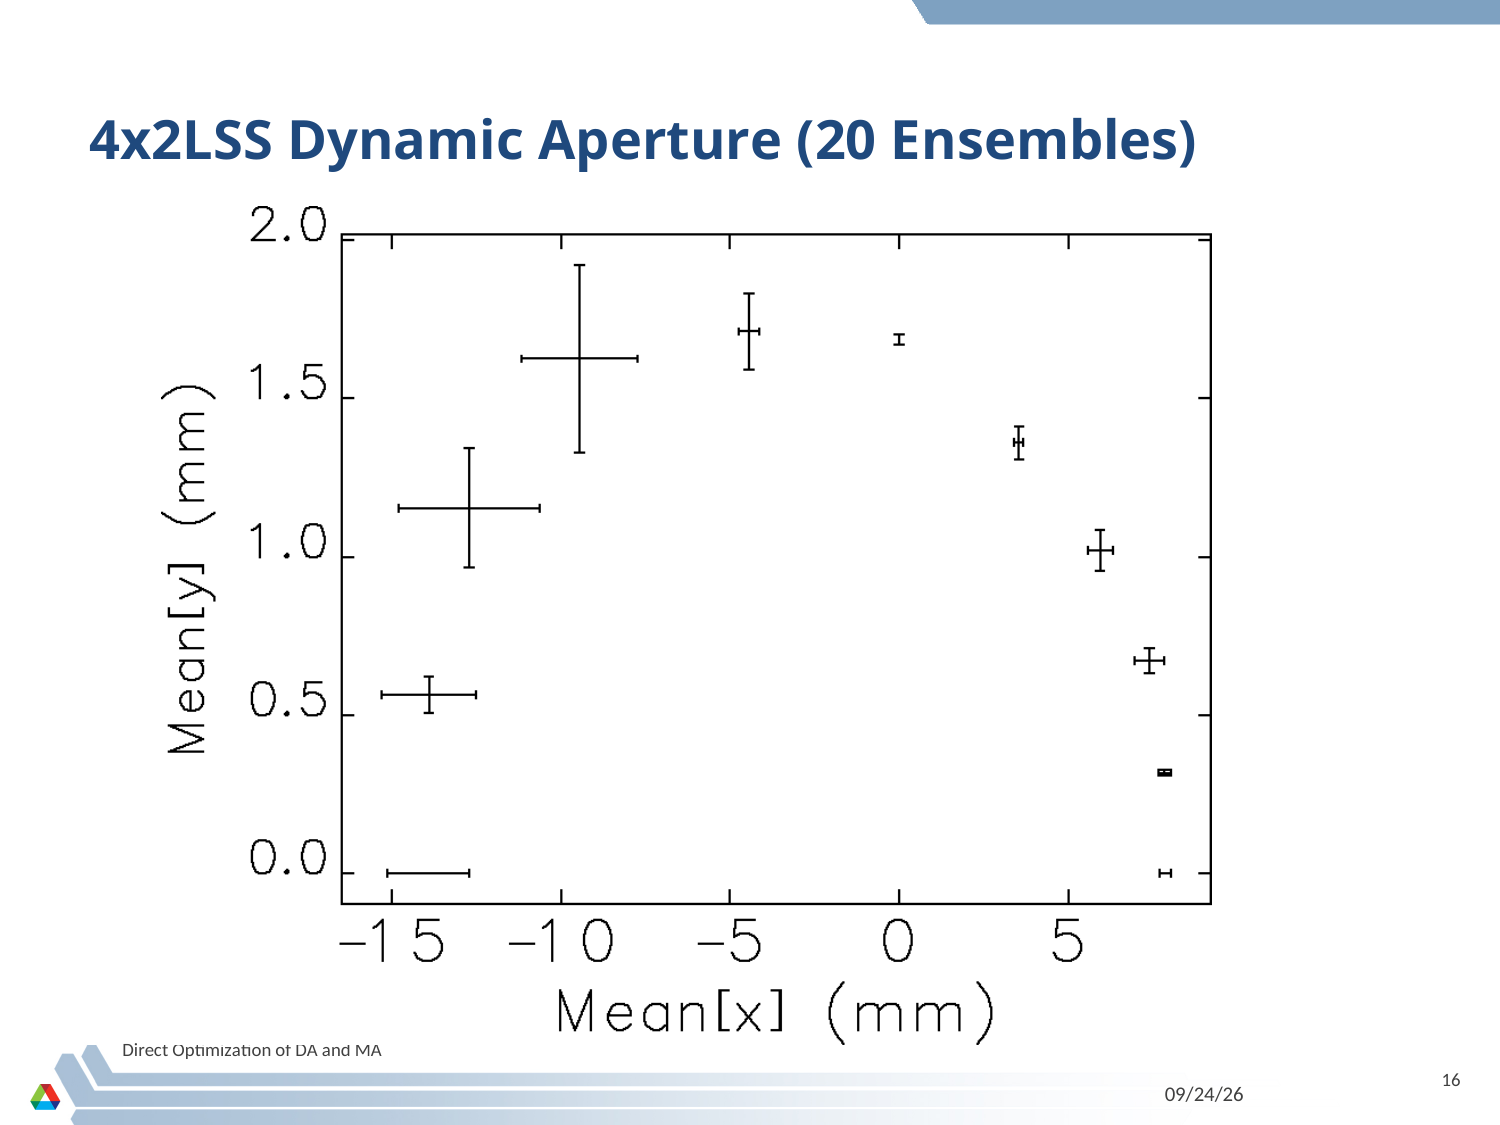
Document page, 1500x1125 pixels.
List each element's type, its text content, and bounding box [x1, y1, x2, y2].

title 4x2LSS Dynamic Aperture (20 Ensembles) [75, 37, 1426, 241]
picture [0, 0, 1500, 26]
picture [0, 206, 1500, 1125]
